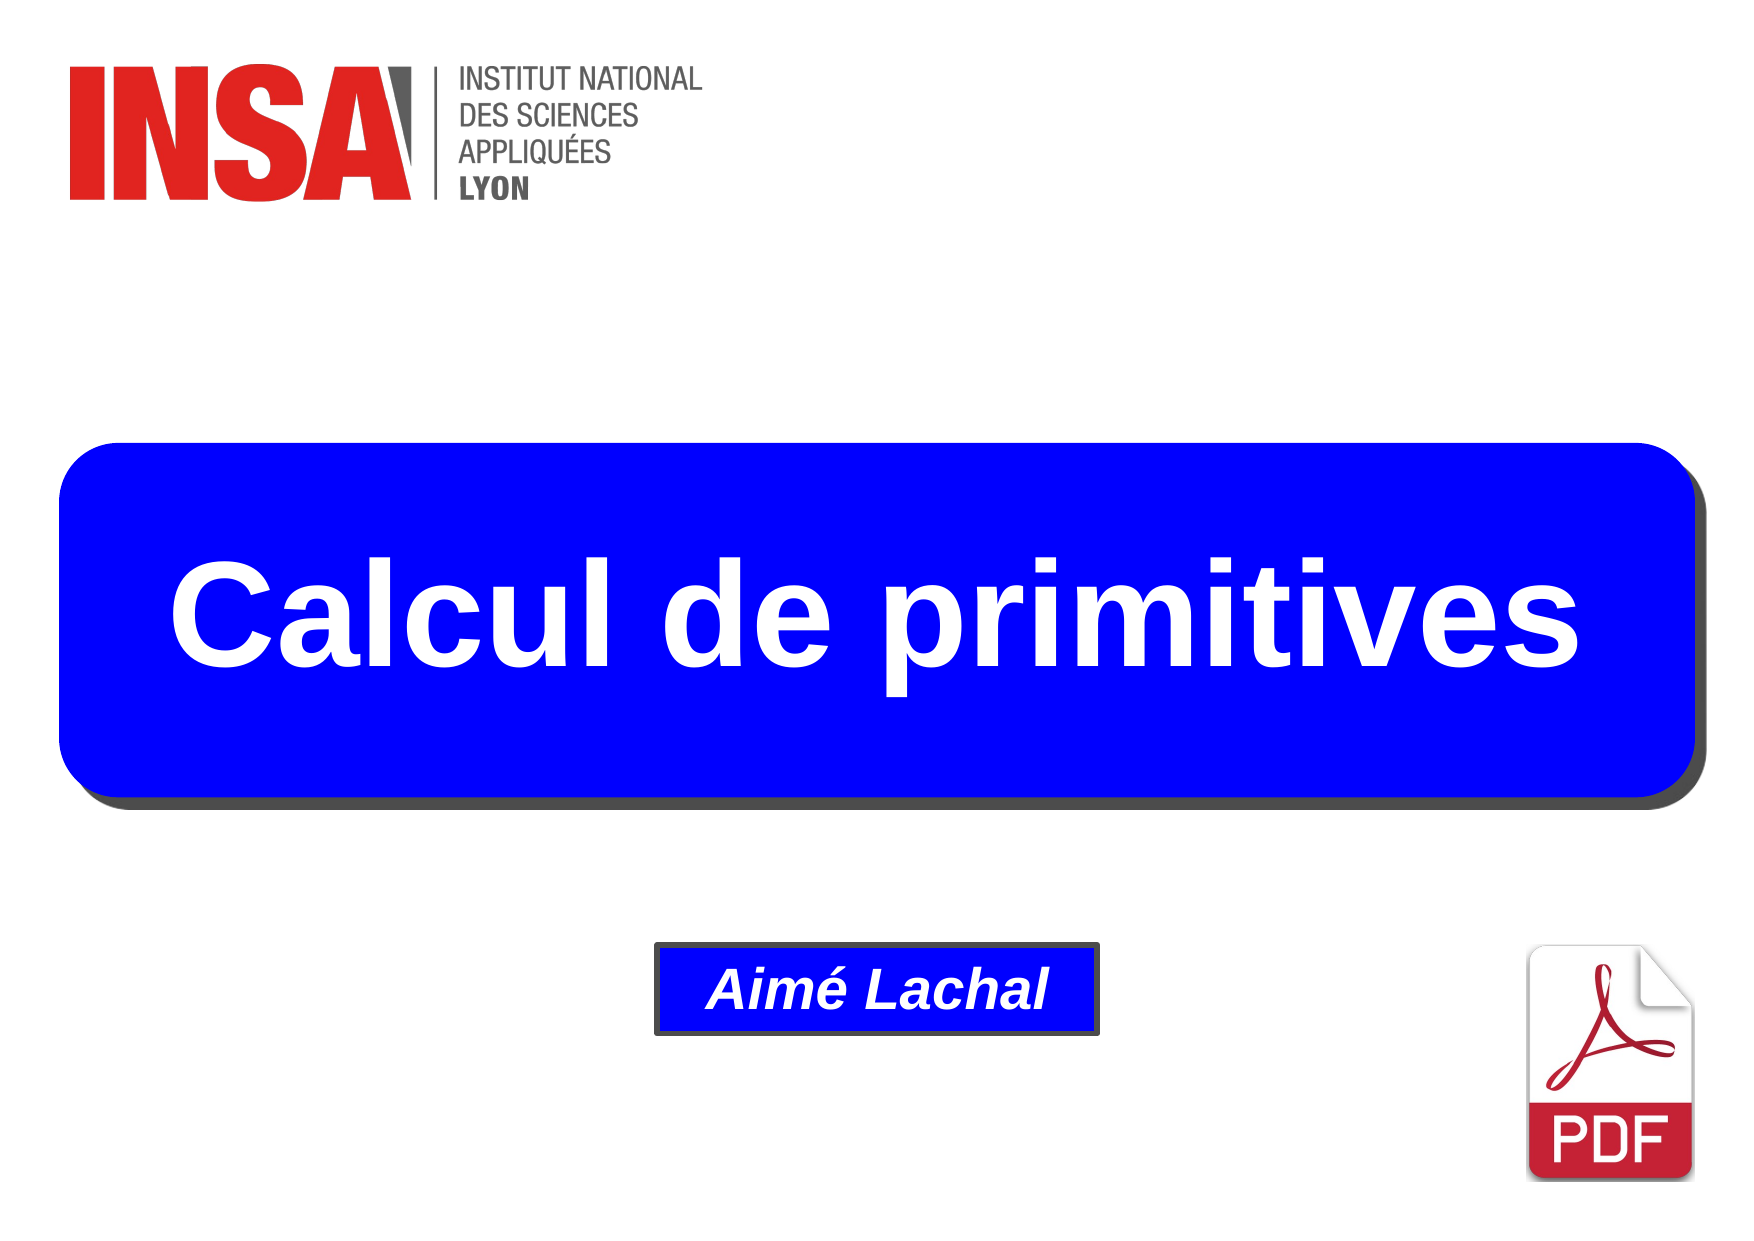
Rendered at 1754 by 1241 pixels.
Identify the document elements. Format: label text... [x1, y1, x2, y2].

title Aimé Lachal [657, 944, 1098, 1034]
picture [1526, 944, 1695, 1182]
picture [59, 58, 713, 207]
text_box Calcul de primitives [59, 442, 1695, 798]
